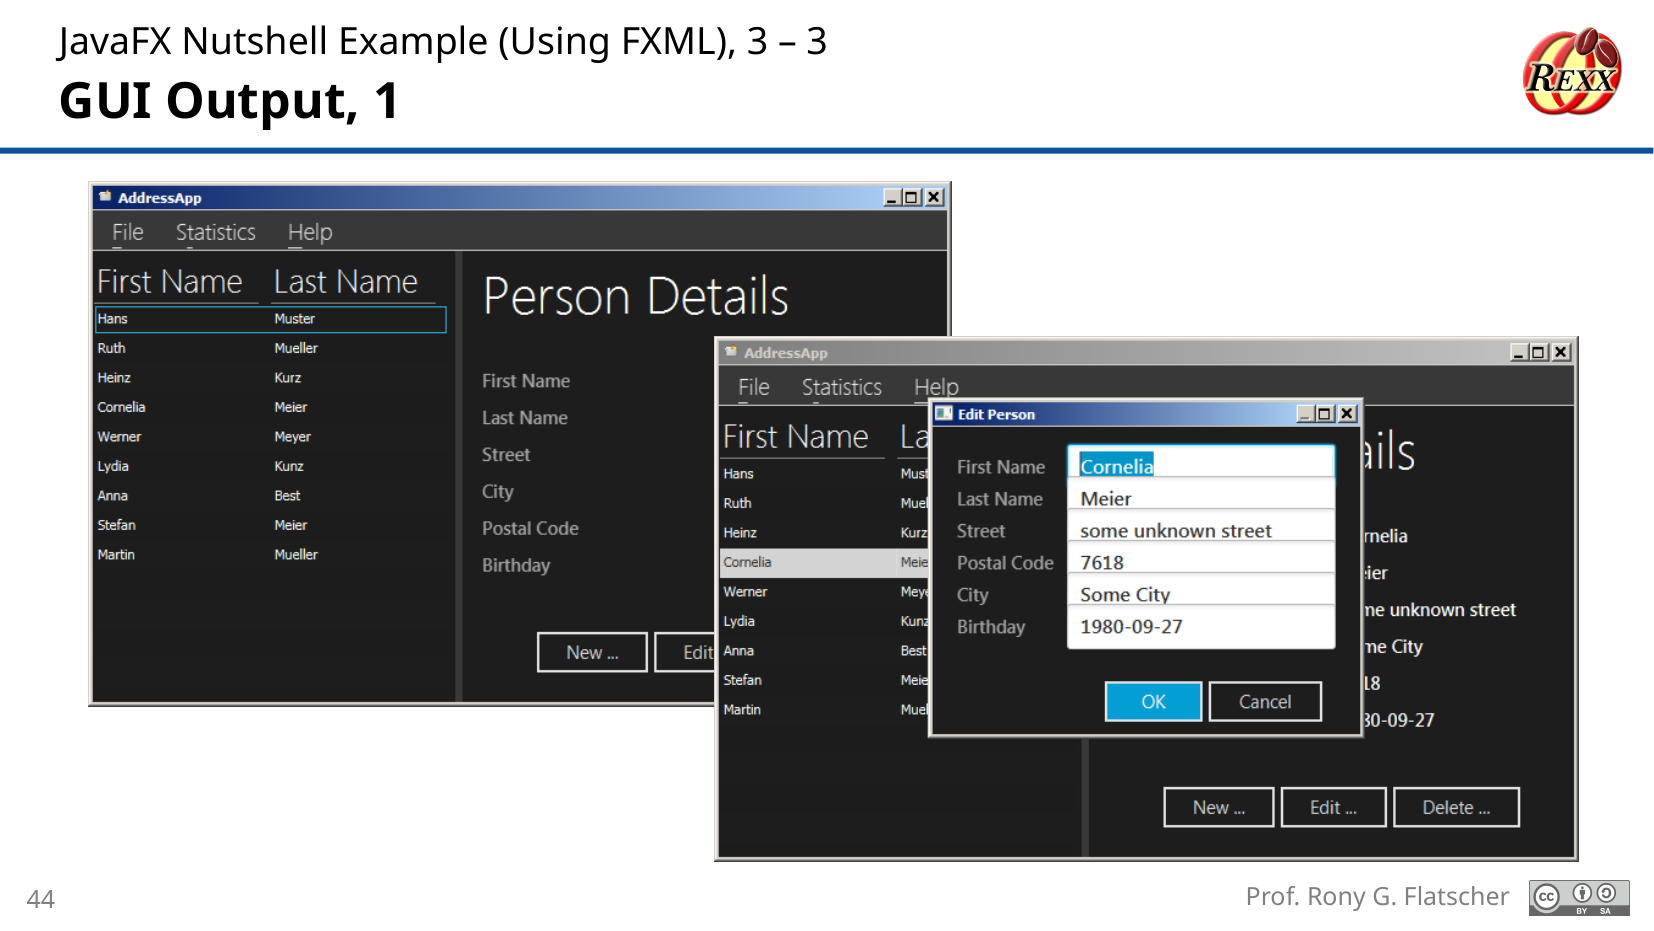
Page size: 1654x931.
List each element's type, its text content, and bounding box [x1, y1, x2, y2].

title JavaFX Nutshell Example (Using FXML), 3 – 3 GUI Output, 1 [0, 0, 1625, 148]
picture [88, 181, 1579, 862]
